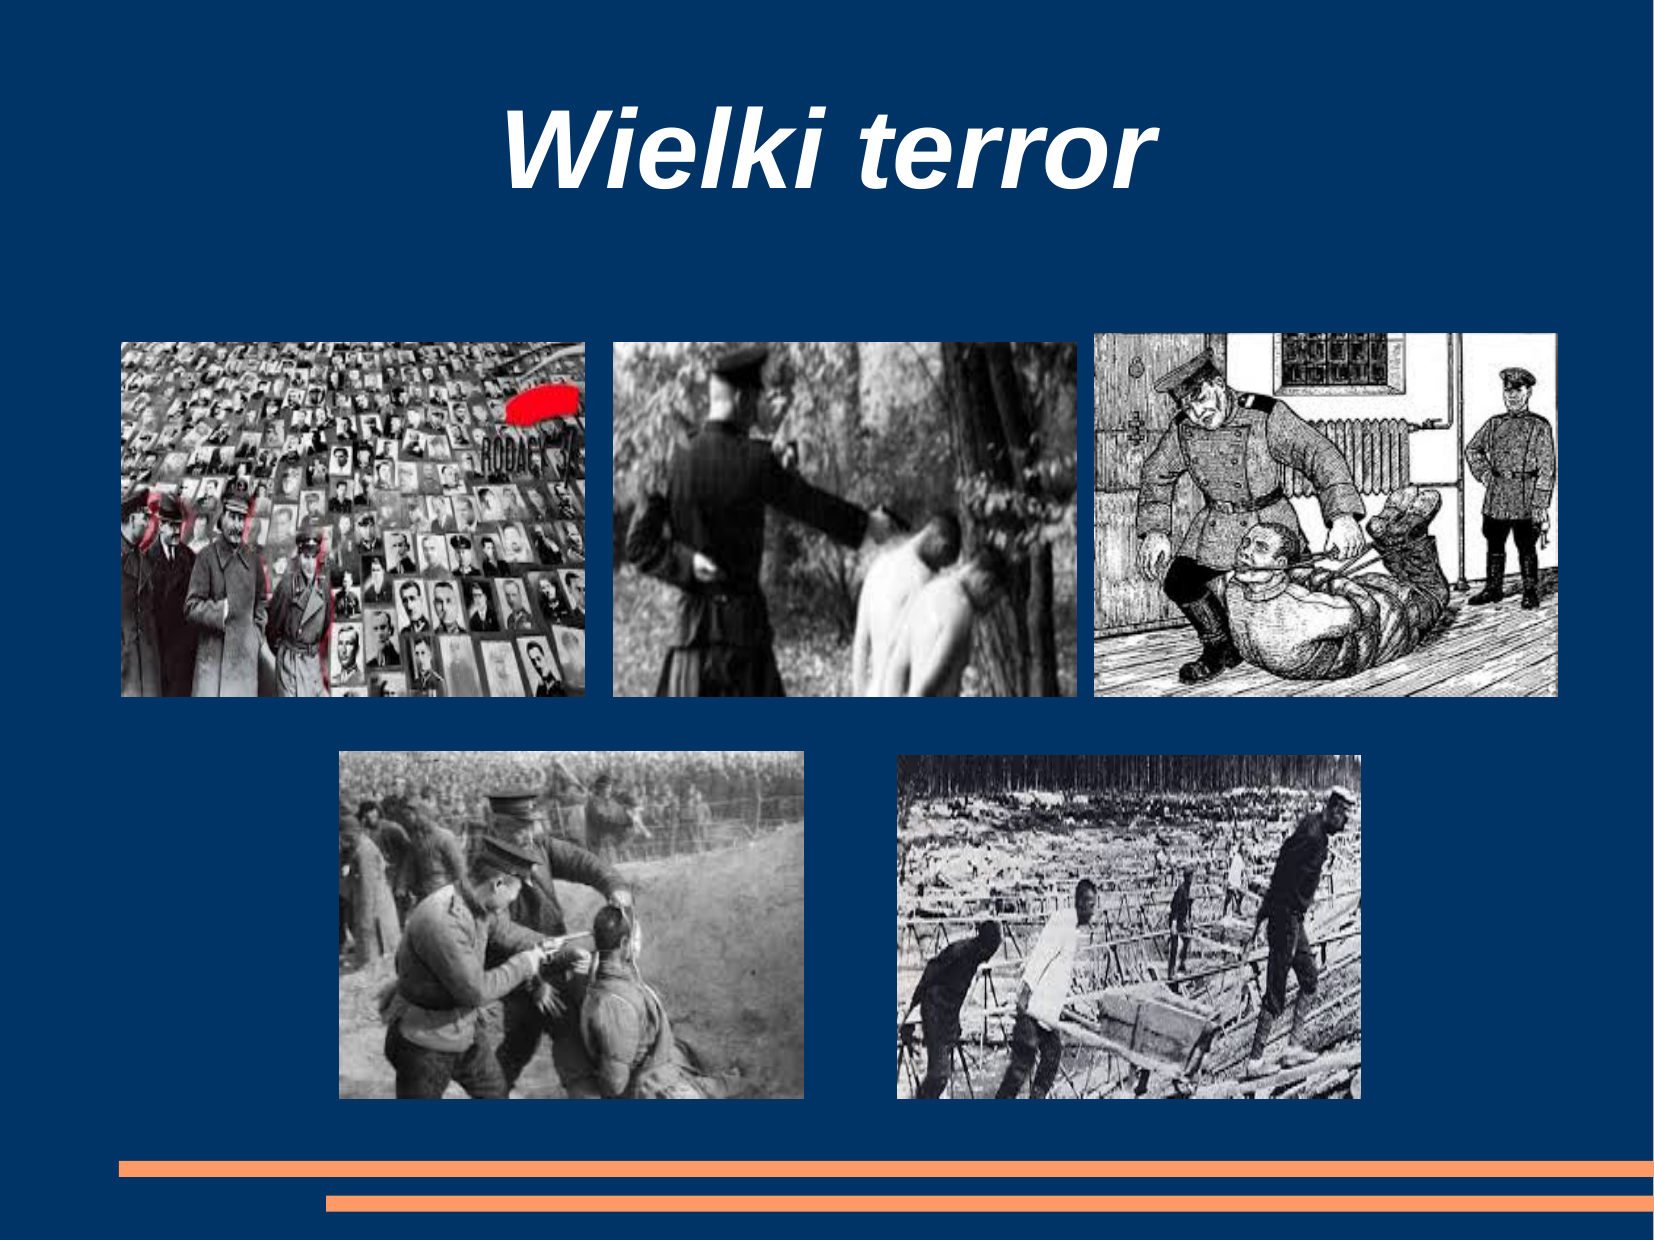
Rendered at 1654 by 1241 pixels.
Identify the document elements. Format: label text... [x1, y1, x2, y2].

title Wielki terror [121, 46, 1534, 254]
picture [608, 342, 1077, 697]
picture [1094, 333, 1558, 697]
picture [339, 751, 804, 1099]
picture [121, 342, 585, 697]
picture [897, 755, 1361, 1099]
